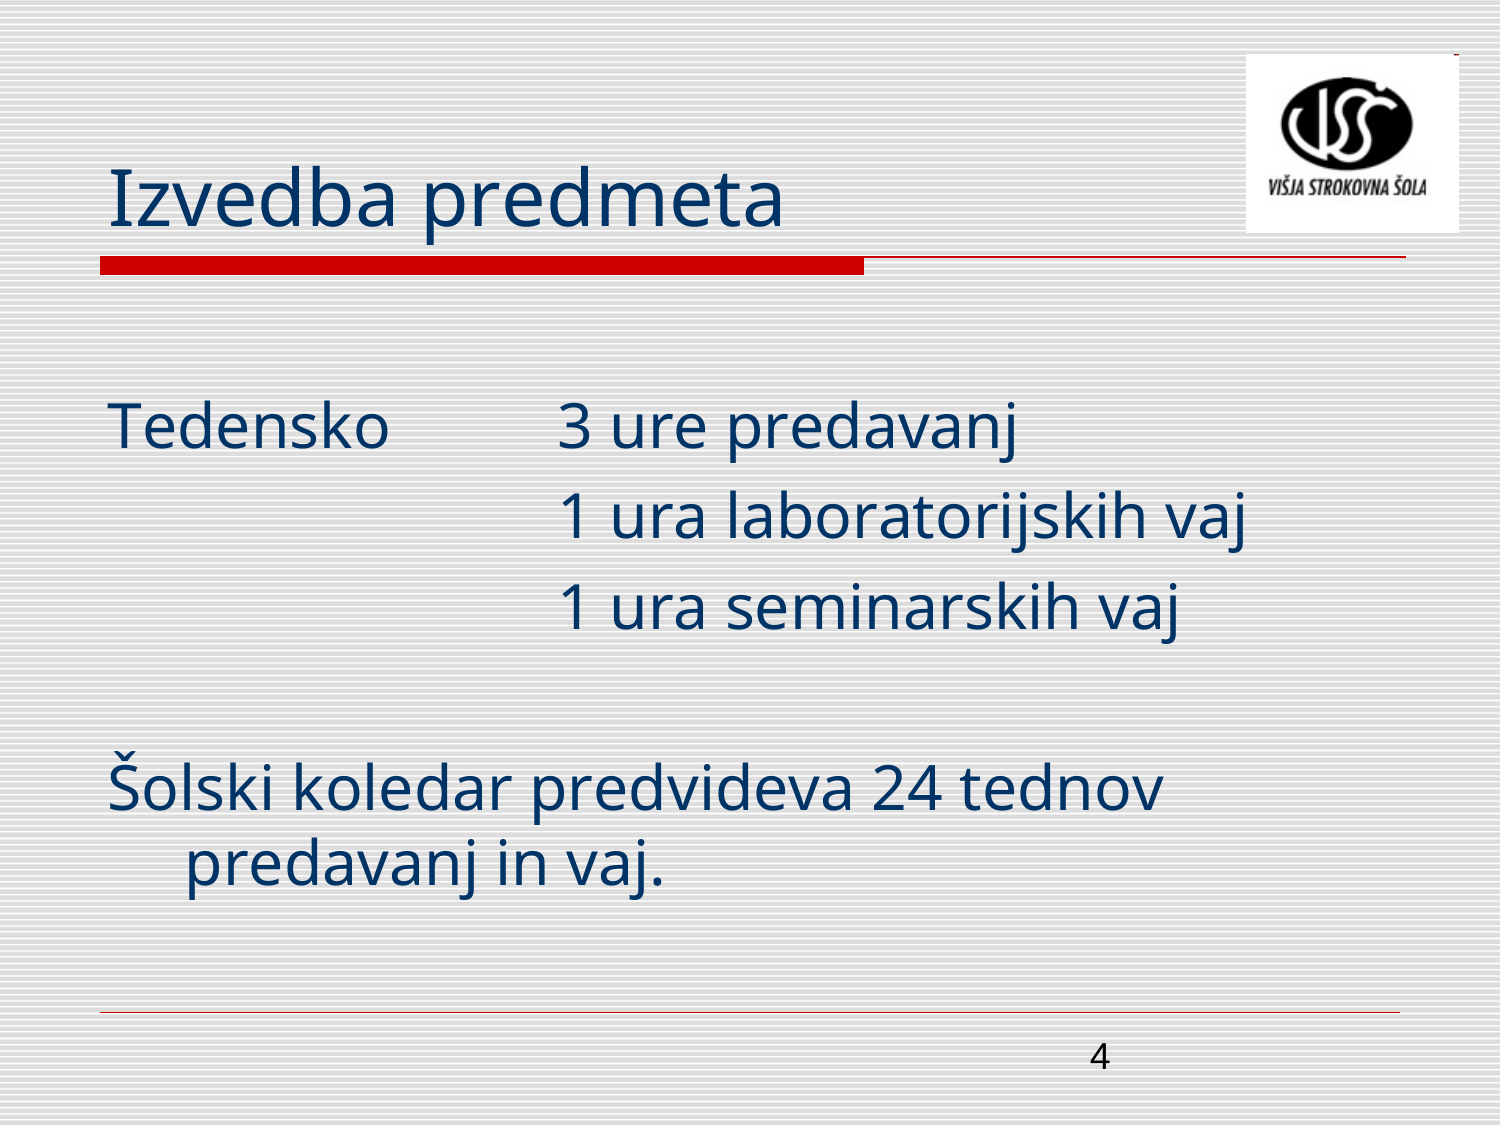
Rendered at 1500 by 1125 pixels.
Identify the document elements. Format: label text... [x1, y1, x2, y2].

picture [0, 0, 1500, 1125]
list Tedensko 3 ure predavanj 1 ura laboratorijskih vaj 1 ura seminarskih vaj Šolski koledar predvideva 24 tednov predavanj in vaj. [92, 287, 1406, 988]
title Izvedba predmeta [94, 49, 1407, 250]
